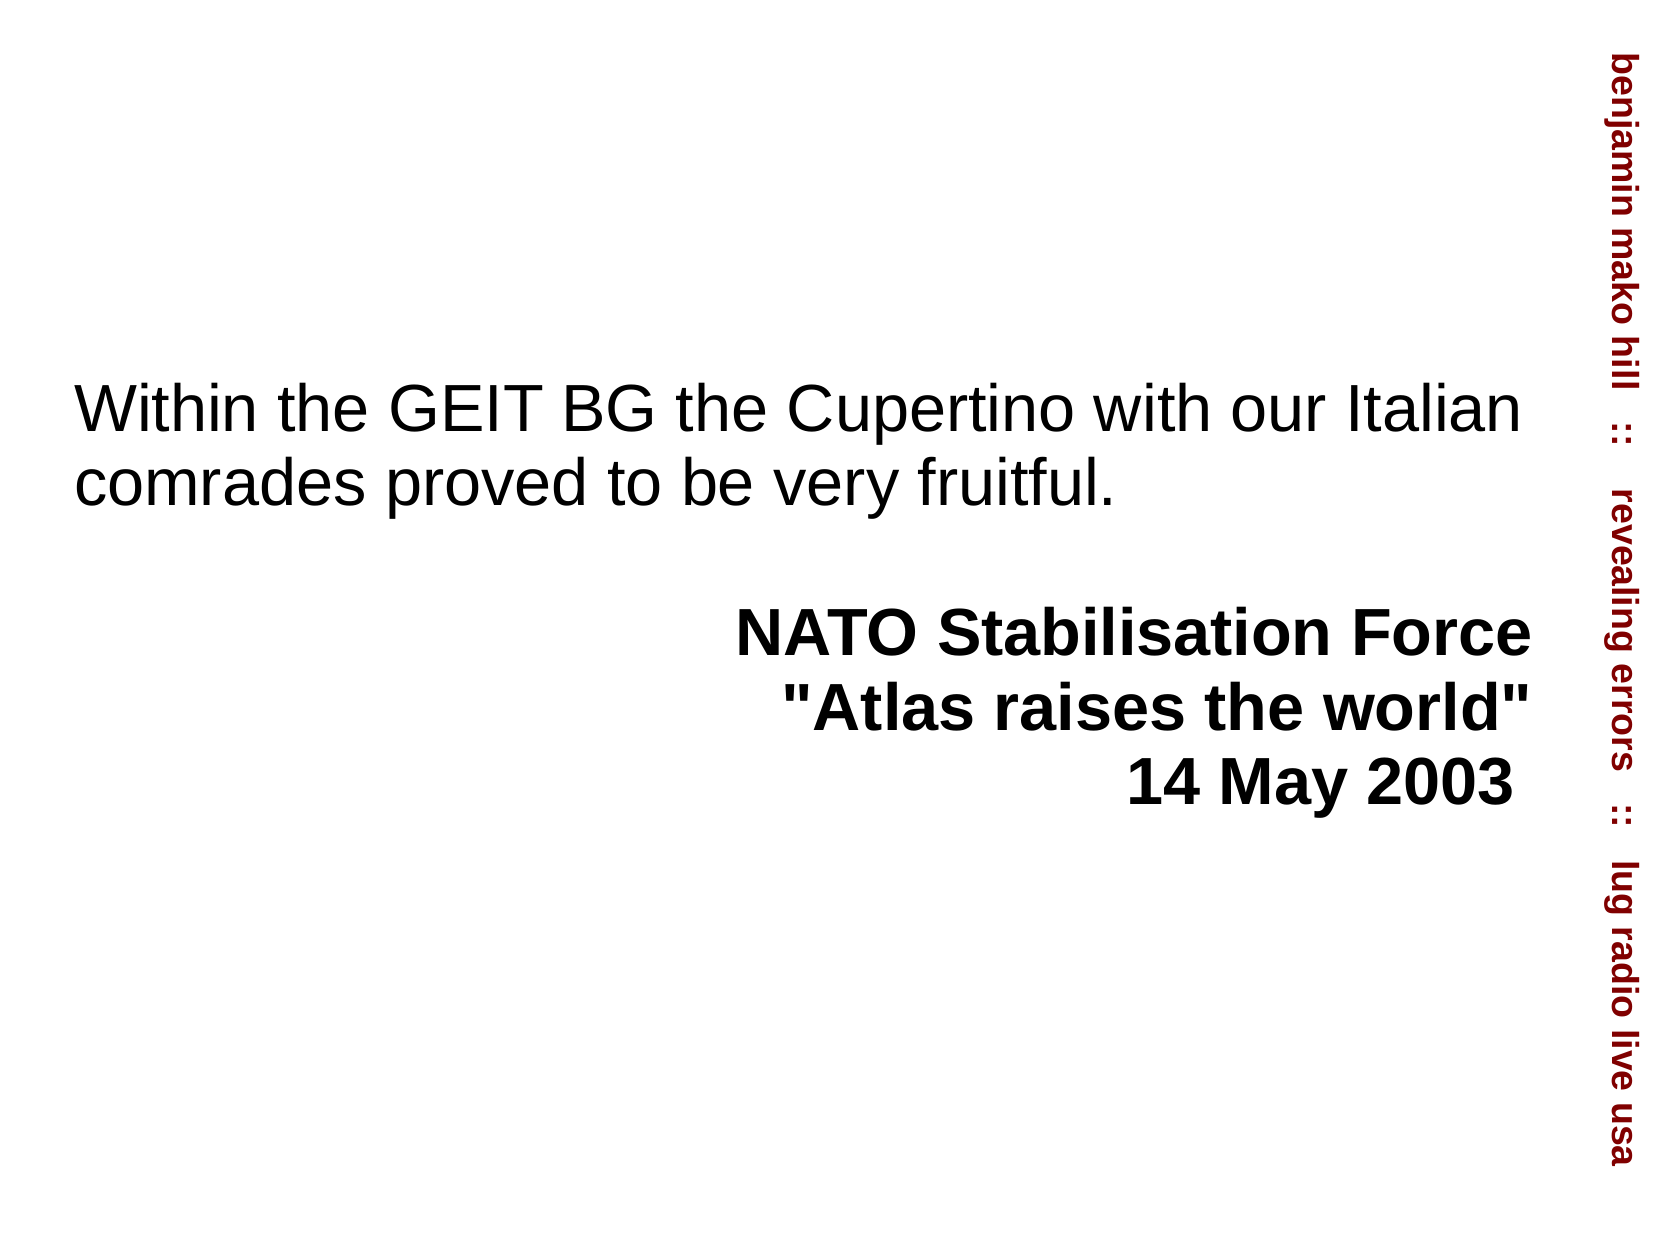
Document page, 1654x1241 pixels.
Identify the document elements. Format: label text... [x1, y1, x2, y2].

subtitle Within the GEIT BG the Cupertino with our Italian comrades proved to be very fruitful. NATO Stabilisation Force "Atlas raises the world" 14 May 2003 [74, 132, 1534, 1058]
